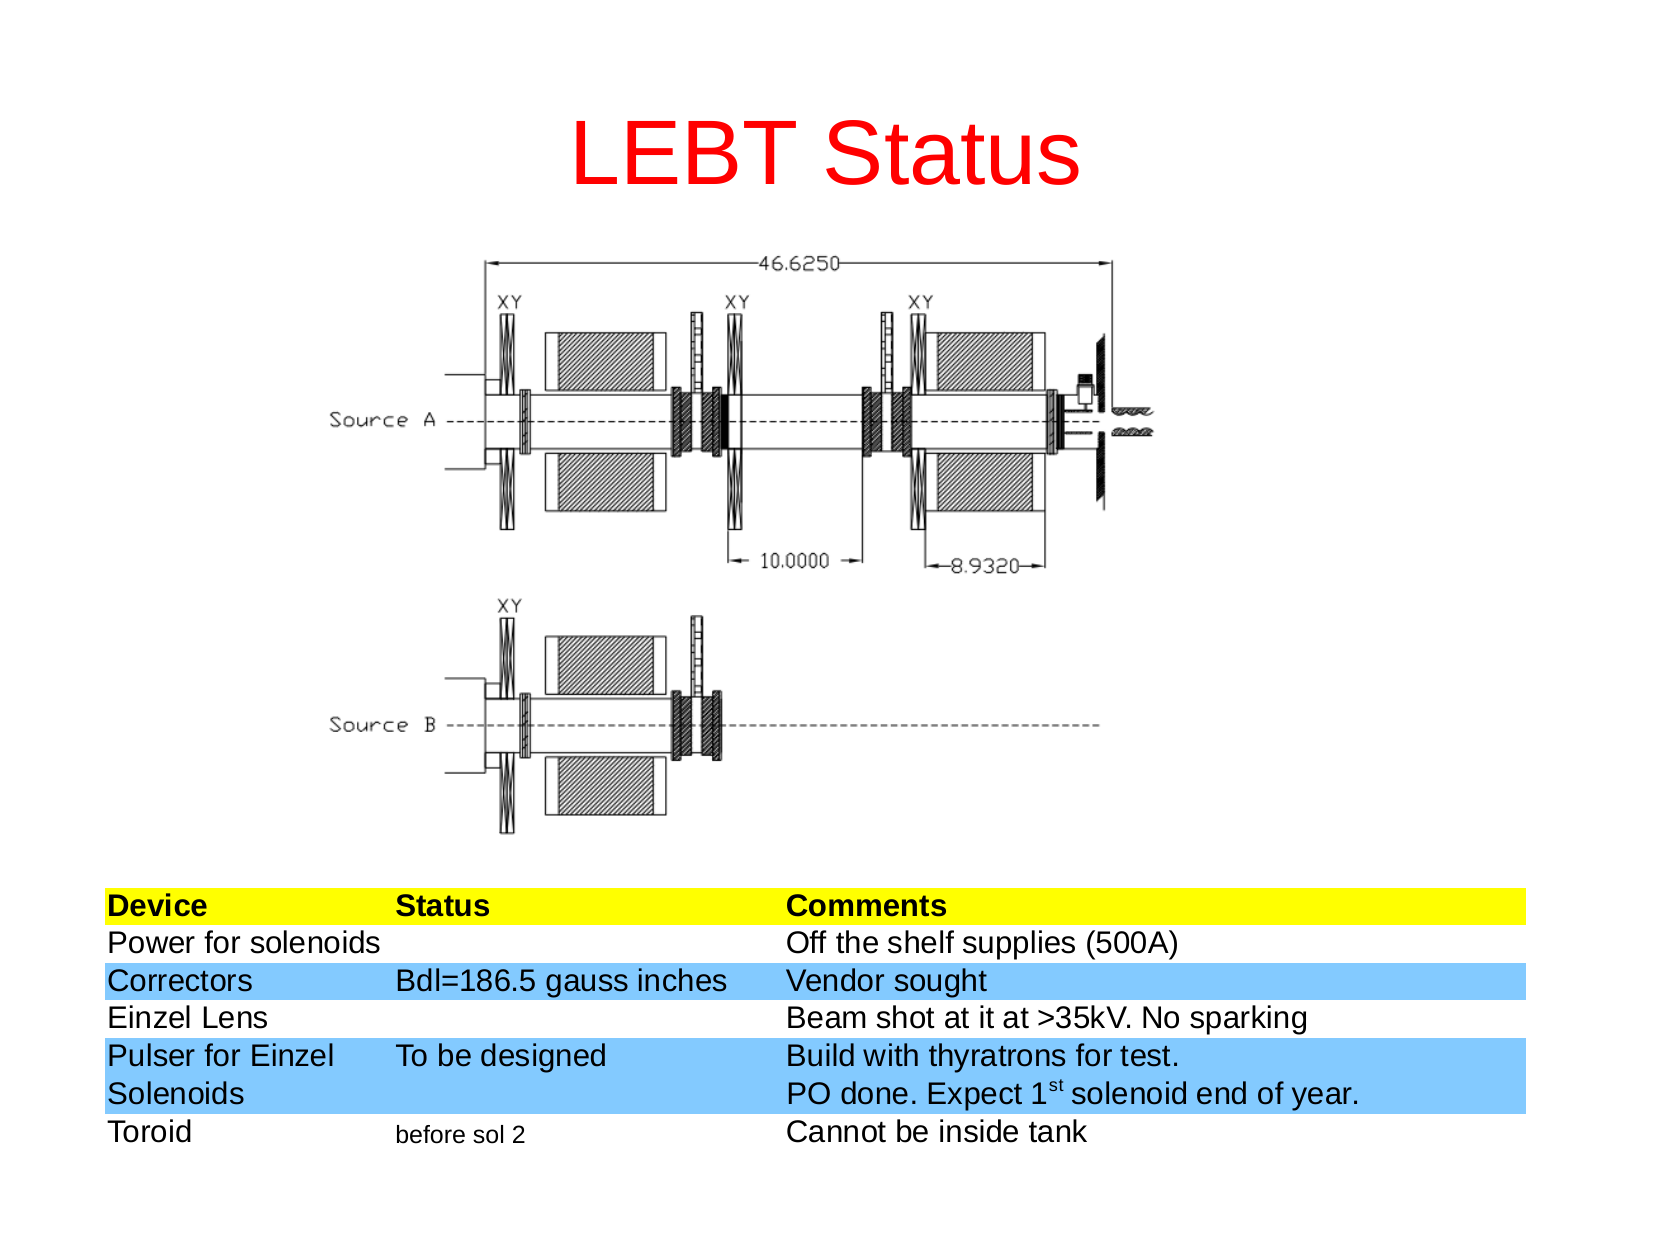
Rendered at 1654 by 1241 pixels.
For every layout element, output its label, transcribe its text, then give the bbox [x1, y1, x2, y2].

chart [105, 887, 1529, 1204]
title LEBT Status [82, 49, 1571, 257]
picture [285, 222, 1246, 856]
